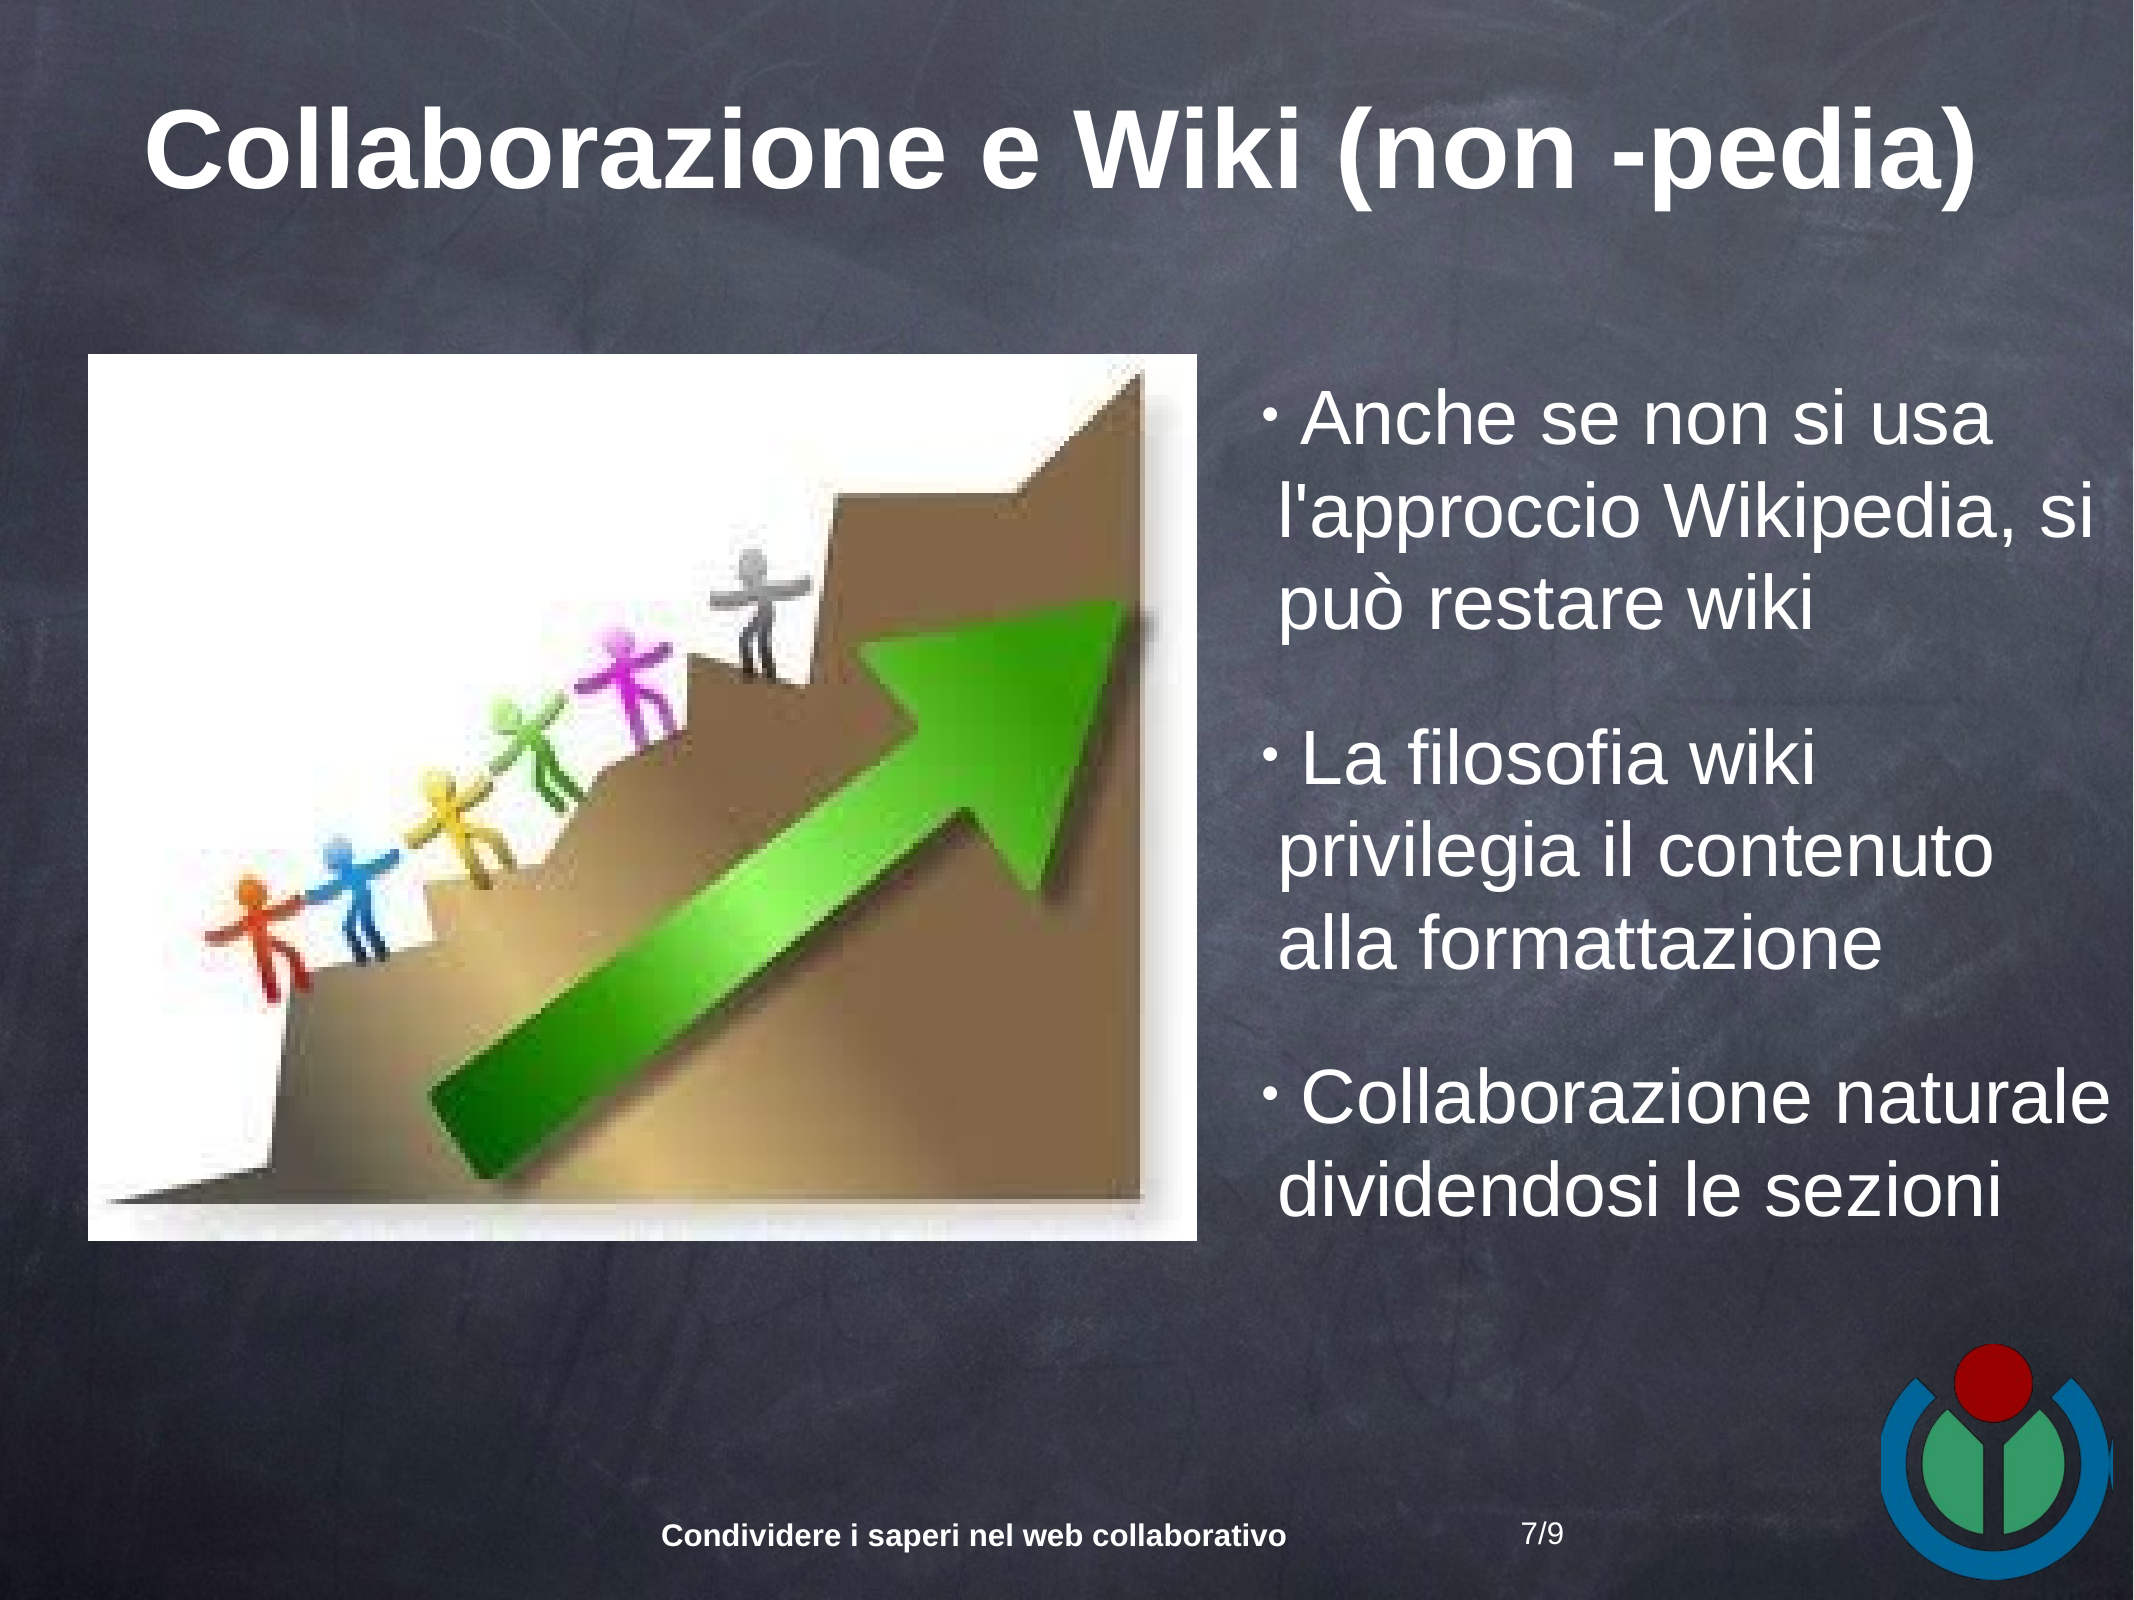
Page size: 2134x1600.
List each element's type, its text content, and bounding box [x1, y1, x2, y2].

picture [1895, 1423, 1901, 1430]
list Anche se non si usa l'approccio Wikipedia, si può restare wiki La filosofia wiki privilegia il contenuto alla formattazione Collaborazione naturale dividendosi le sezioni [1210, 221, 2134, 1379]
text_box Collaborazione e Wiki (non -pedia) [88, 67, 2067, 325]
picture [0, 0, 2134, 1600]
picture [1903, 1379, 2082, 1551]
